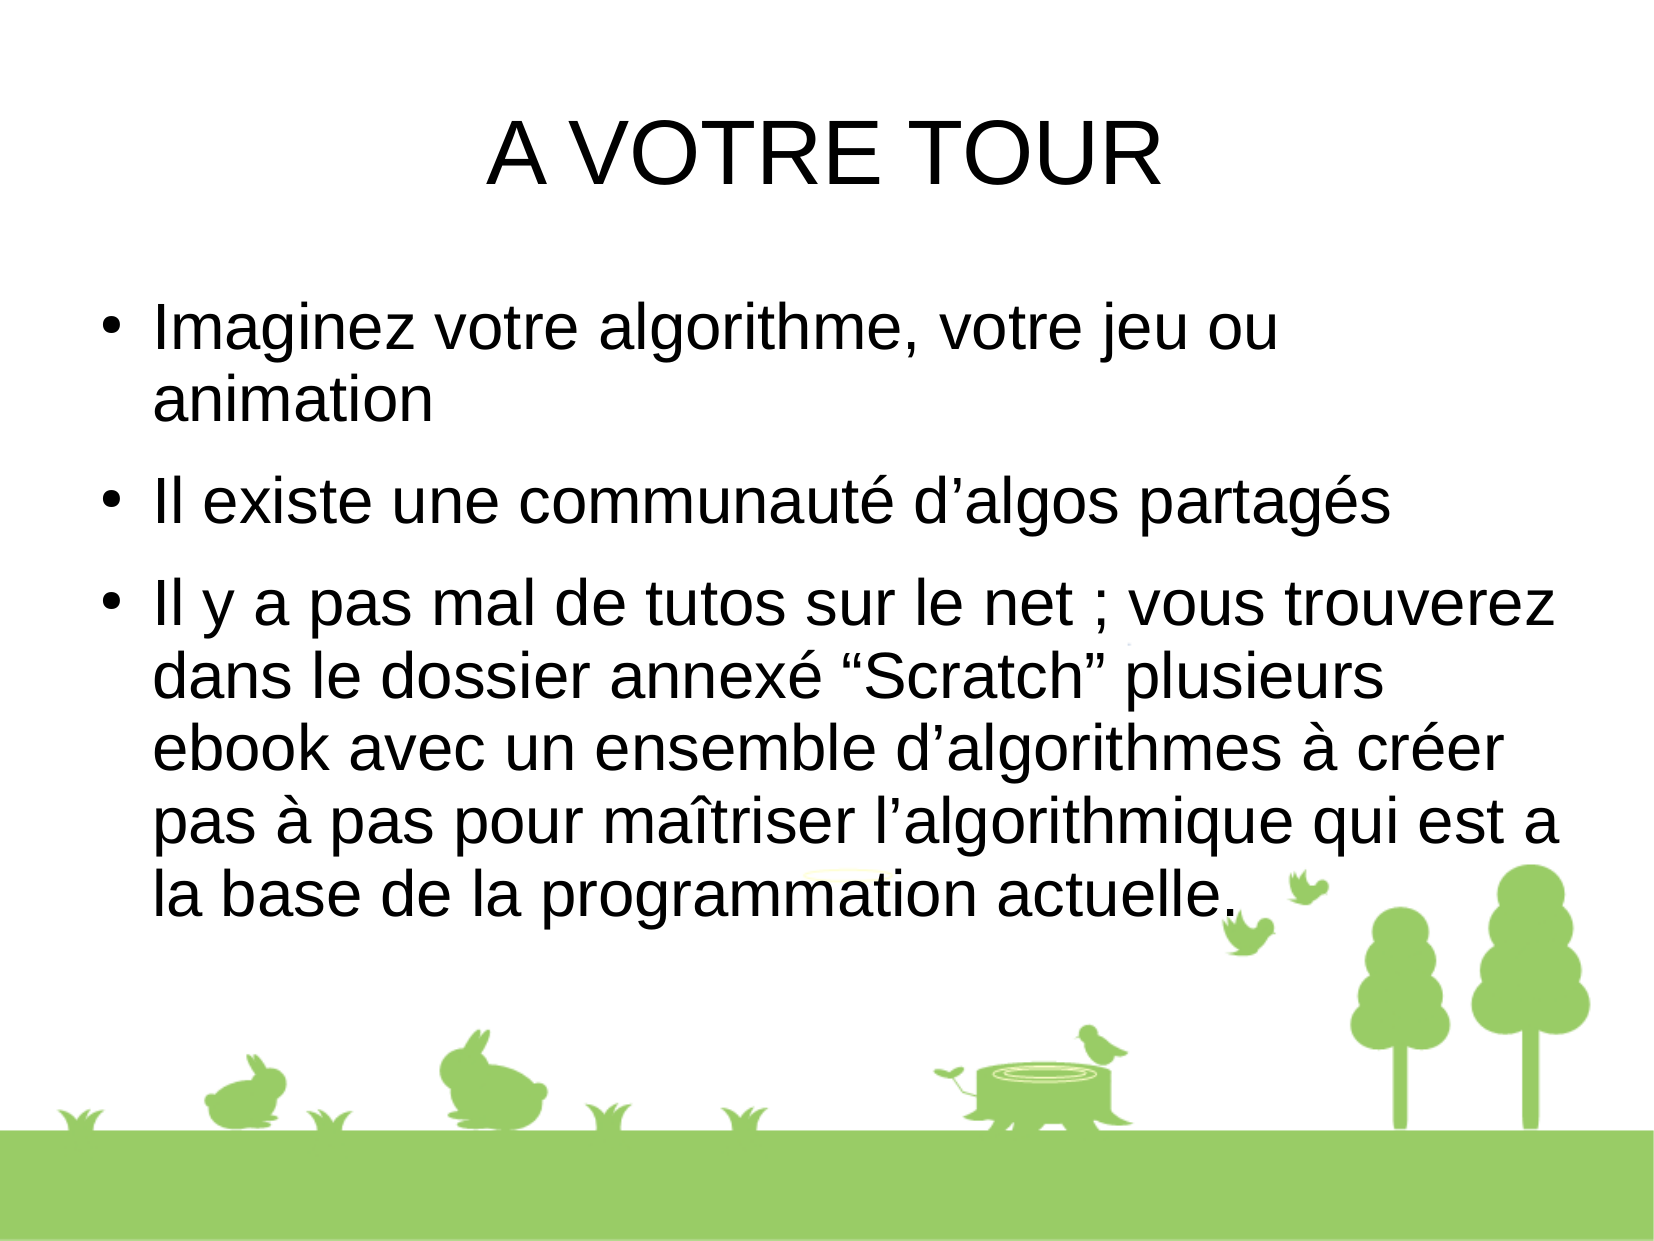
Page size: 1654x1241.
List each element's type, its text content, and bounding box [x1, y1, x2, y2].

picture [0, 0, 1654, 1241]
list Imaginez votre algorithme, votre jeu ou animation Il existe une communauté d’algos partagés Il y a pas mal de tutos sur le net ; vous trouverez dans le dossier annexé “Scratch” plusieurs ebook avec un ensemble d’algorithmes à créer pas à pas pour maîtriser l’algorithmique qui est a la base de la programmation actuelle. [82, 290, 1571, 1010]
title A VOTRE TOUR [82, 49, 1571, 257]
